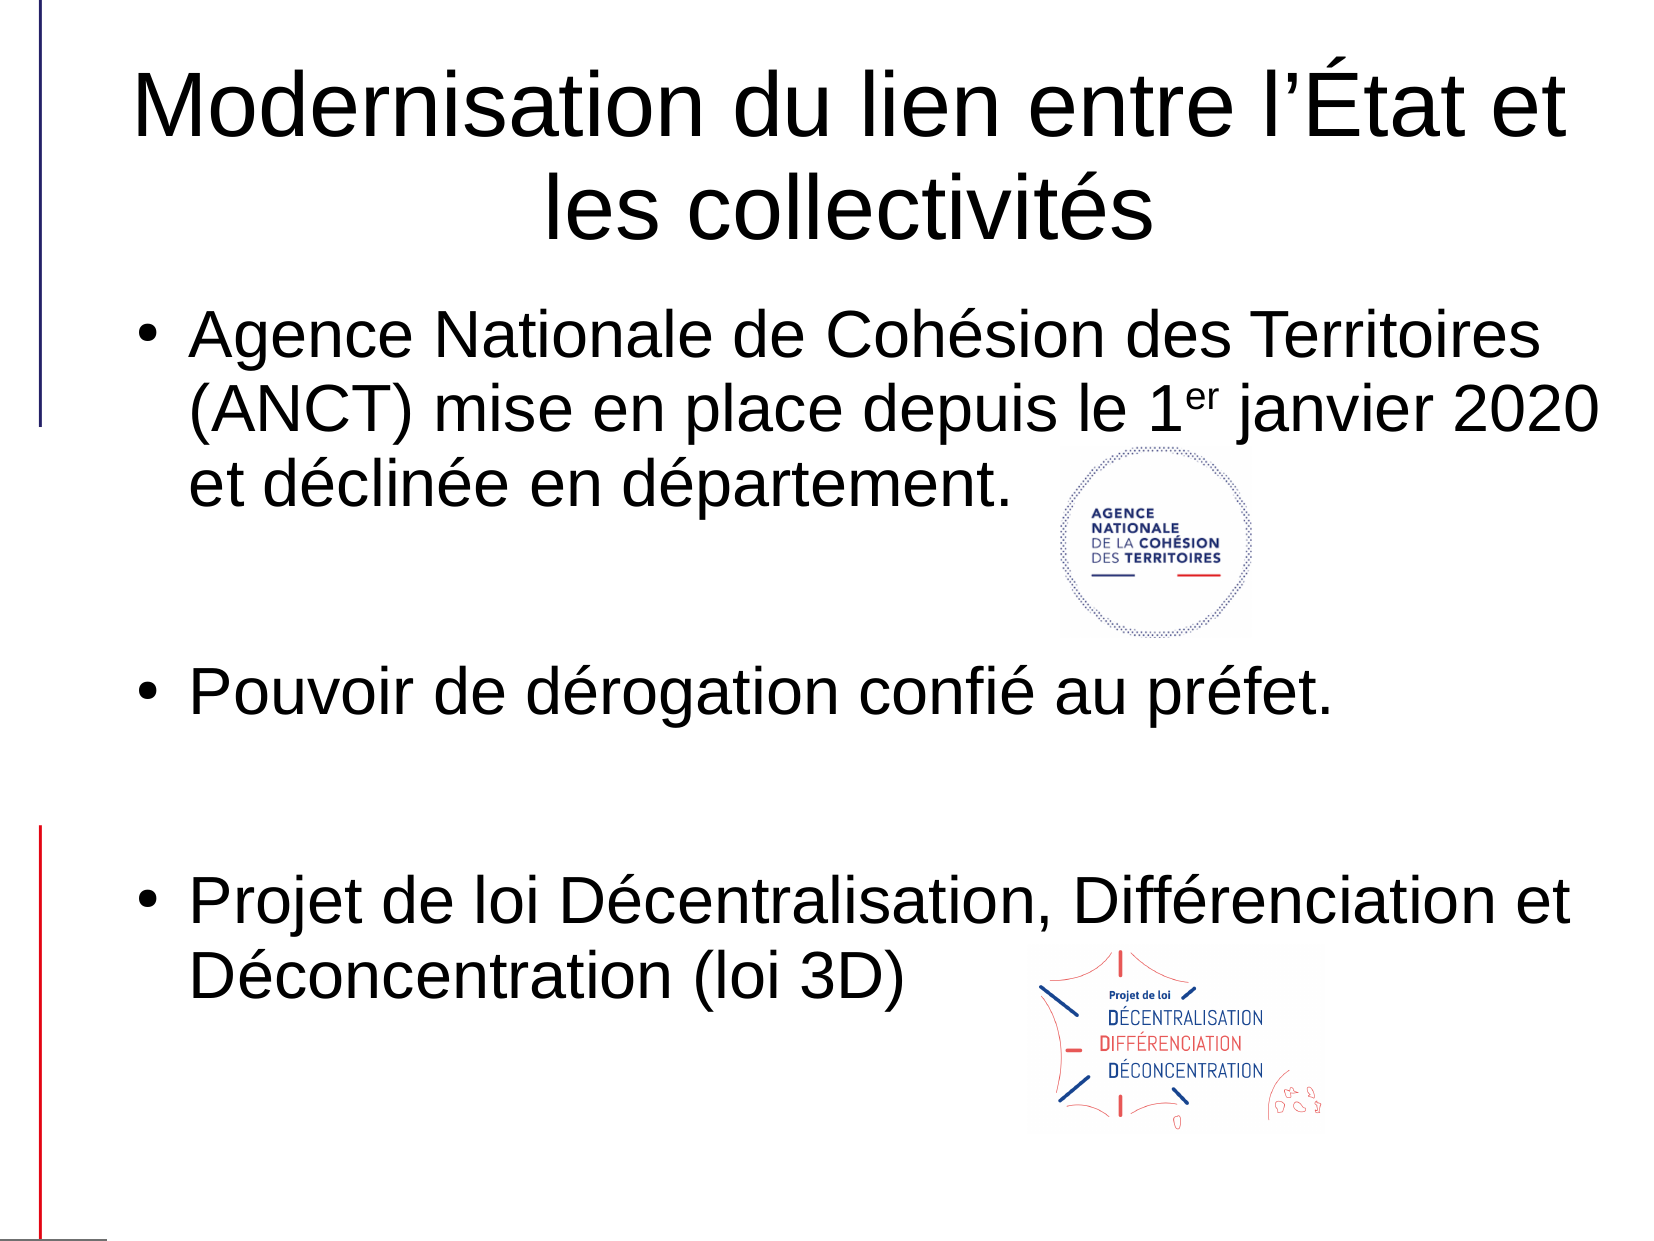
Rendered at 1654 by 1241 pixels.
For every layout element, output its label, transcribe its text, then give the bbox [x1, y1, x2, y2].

picture [0, 0, 107, 1241]
picture [1060, 446, 1252, 638]
title Modernisation du lien entre l’État et les collectivités [107, 52, 1595, 260]
picture [1027, 944, 1325, 1134]
list Agence Nationale de Cohésion des Territoires (ANCT) mise en place depuis le 1er janvier 2020 et déclinée en département. Pouvoir de dérogation confié au préfet. Projet de loi Décentralisation, Différenciation et Déconcentration (loi 3D) [118, 296, 1607, 1016]
